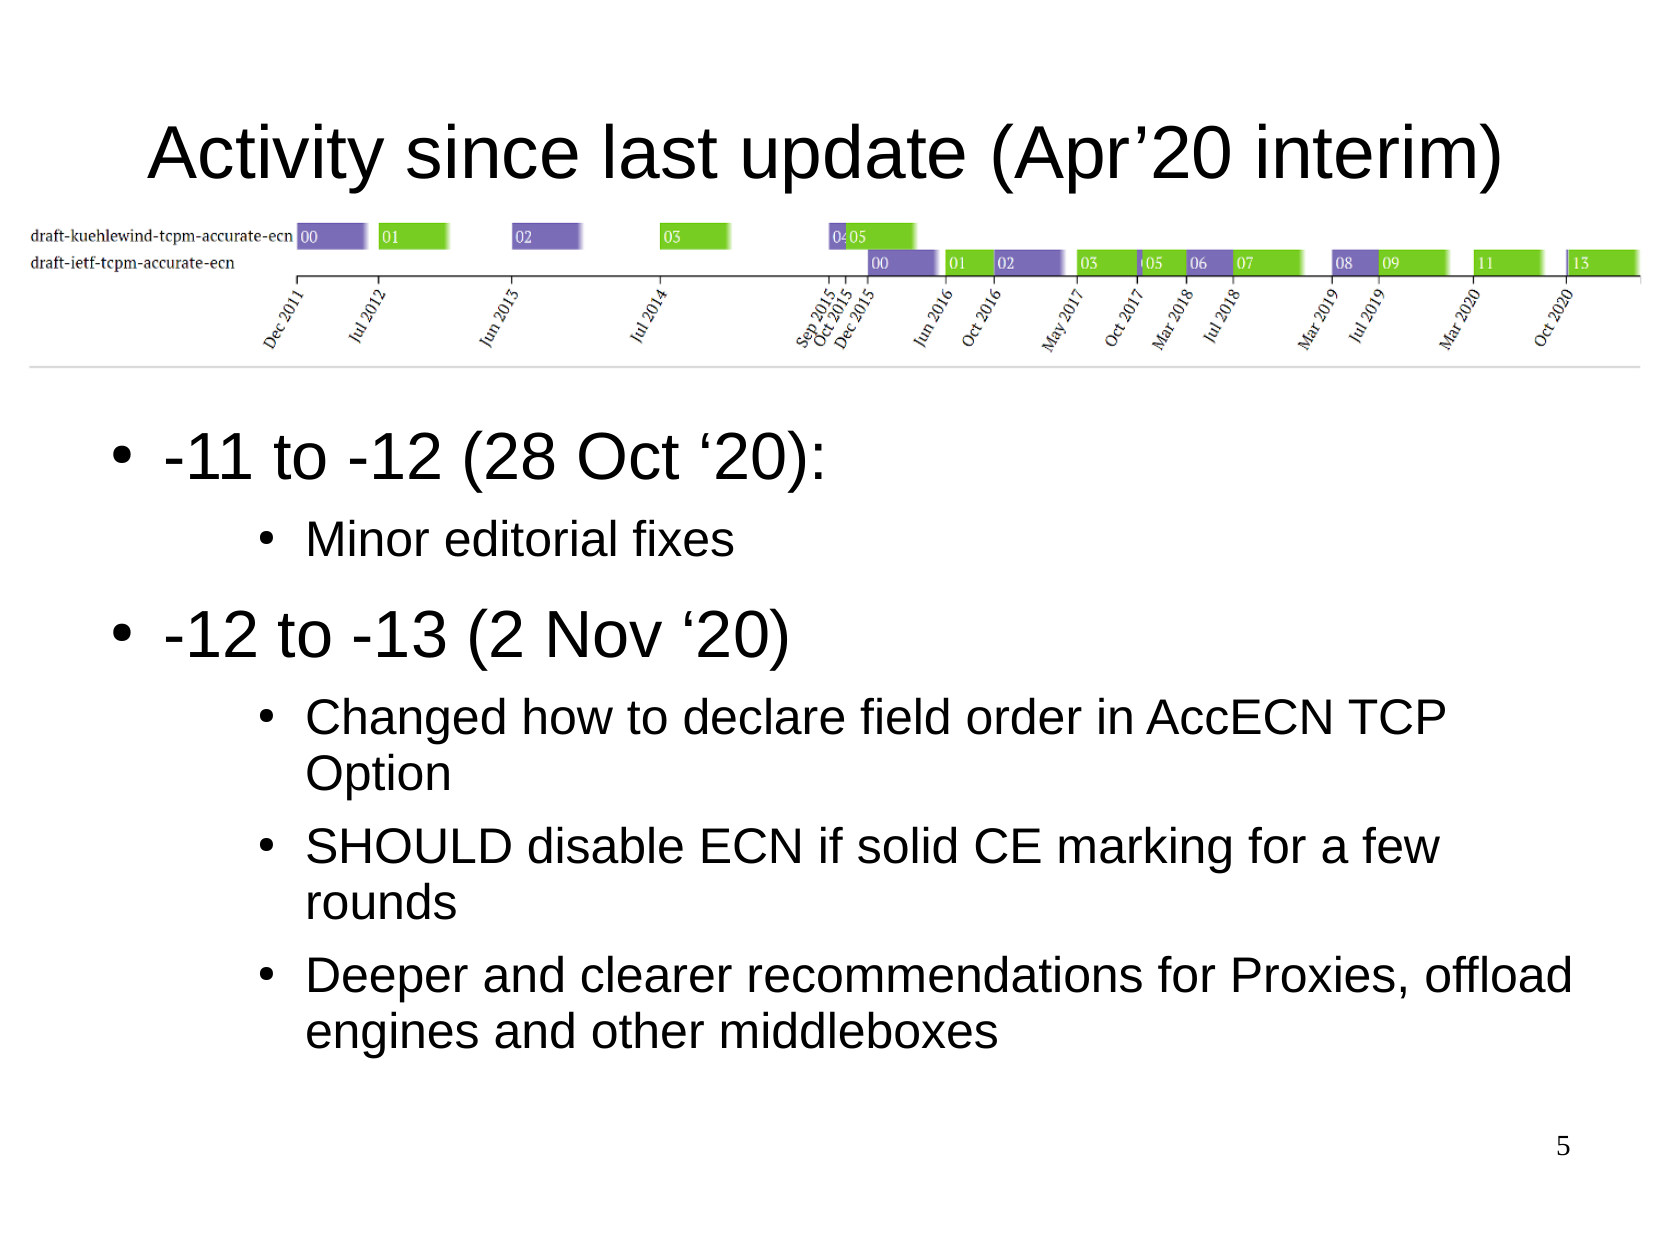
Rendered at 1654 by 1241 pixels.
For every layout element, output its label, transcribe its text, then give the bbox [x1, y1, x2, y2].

title Activity since last update (Apr’20 interim) [82, 49, 1571, 214]
list -11 to -12 (28 Oct ‘20): Minor editorial fixes -12 to -13 (2 Nov ‘20) Changed how to declare field order in AccECN TCP Option SHOULD disable ECN if solid CE marking for a few rounds Deeper and clearer recommendations for Proxies, offload engines and other middleboxes [92, 419, 1581, 1139]
picture [20, 214, 1649, 376]
